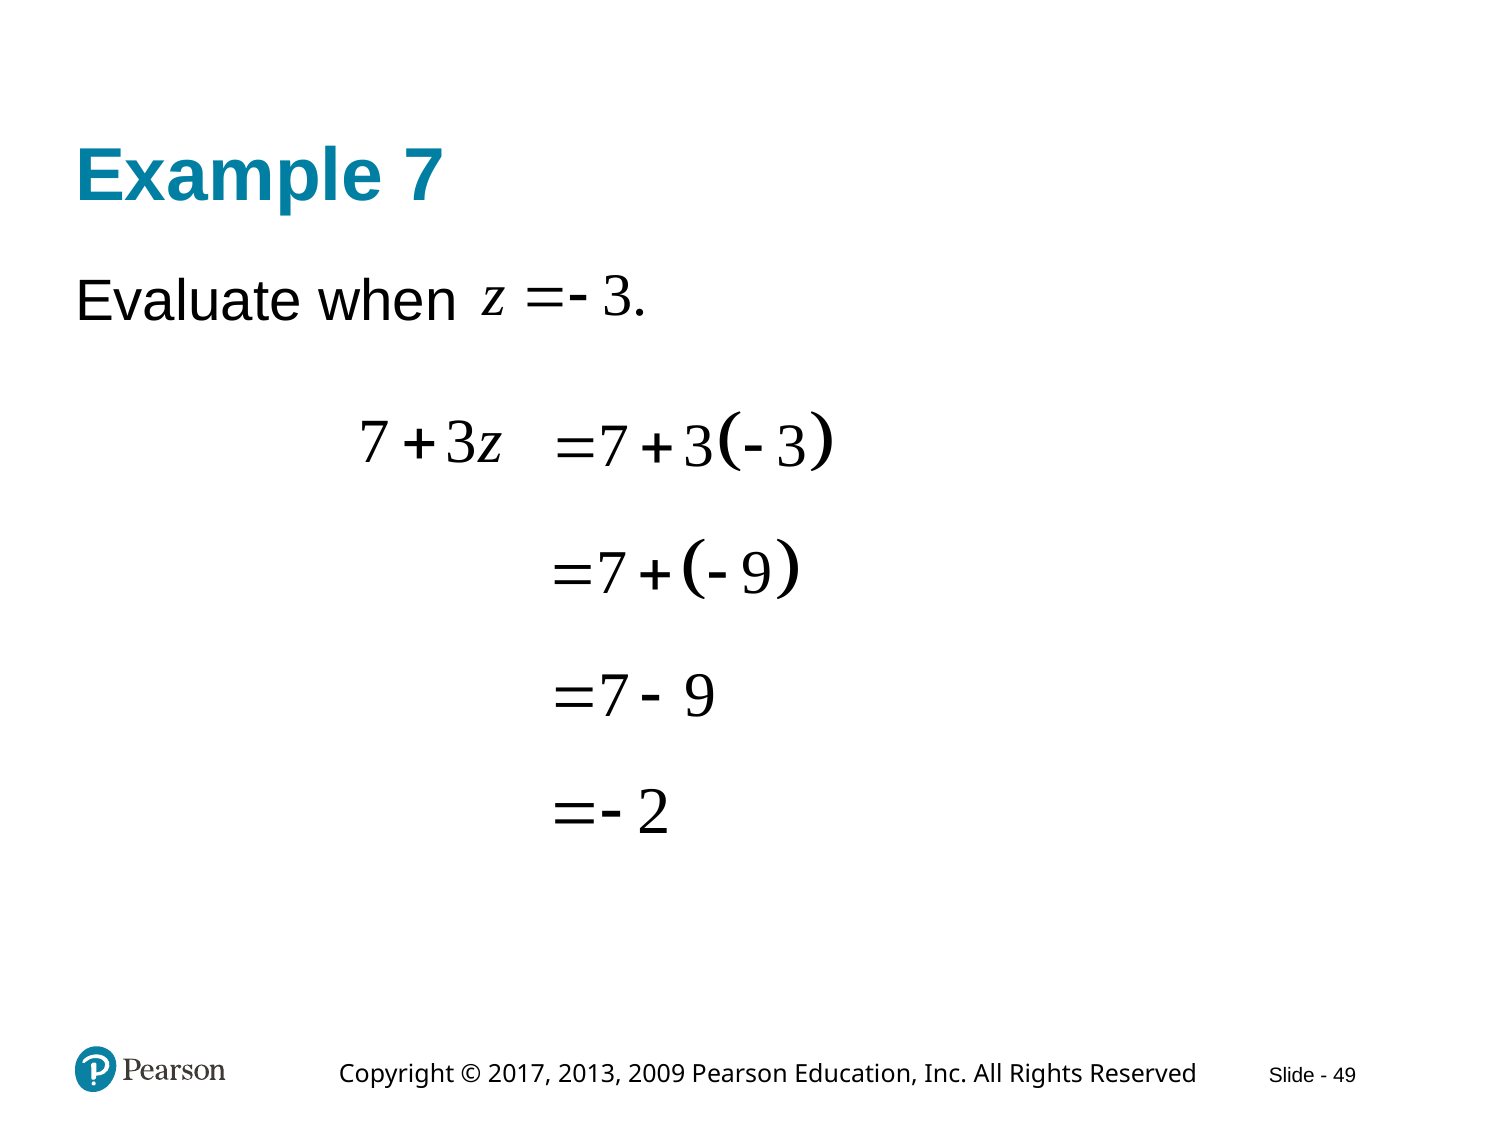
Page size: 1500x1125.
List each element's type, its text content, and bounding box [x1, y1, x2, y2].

chart [355, 412, 511, 471]
chart [547, 407, 833, 495]
list Evaluate when [75, 262, 463, 338]
title Example 7 [75, 35, 1425, 216]
chart [544, 780, 675, 839]
chart [545, 666, 720, 725]
chart [544, 534, 799, 623]
chart [475, 267, 649, 323]
